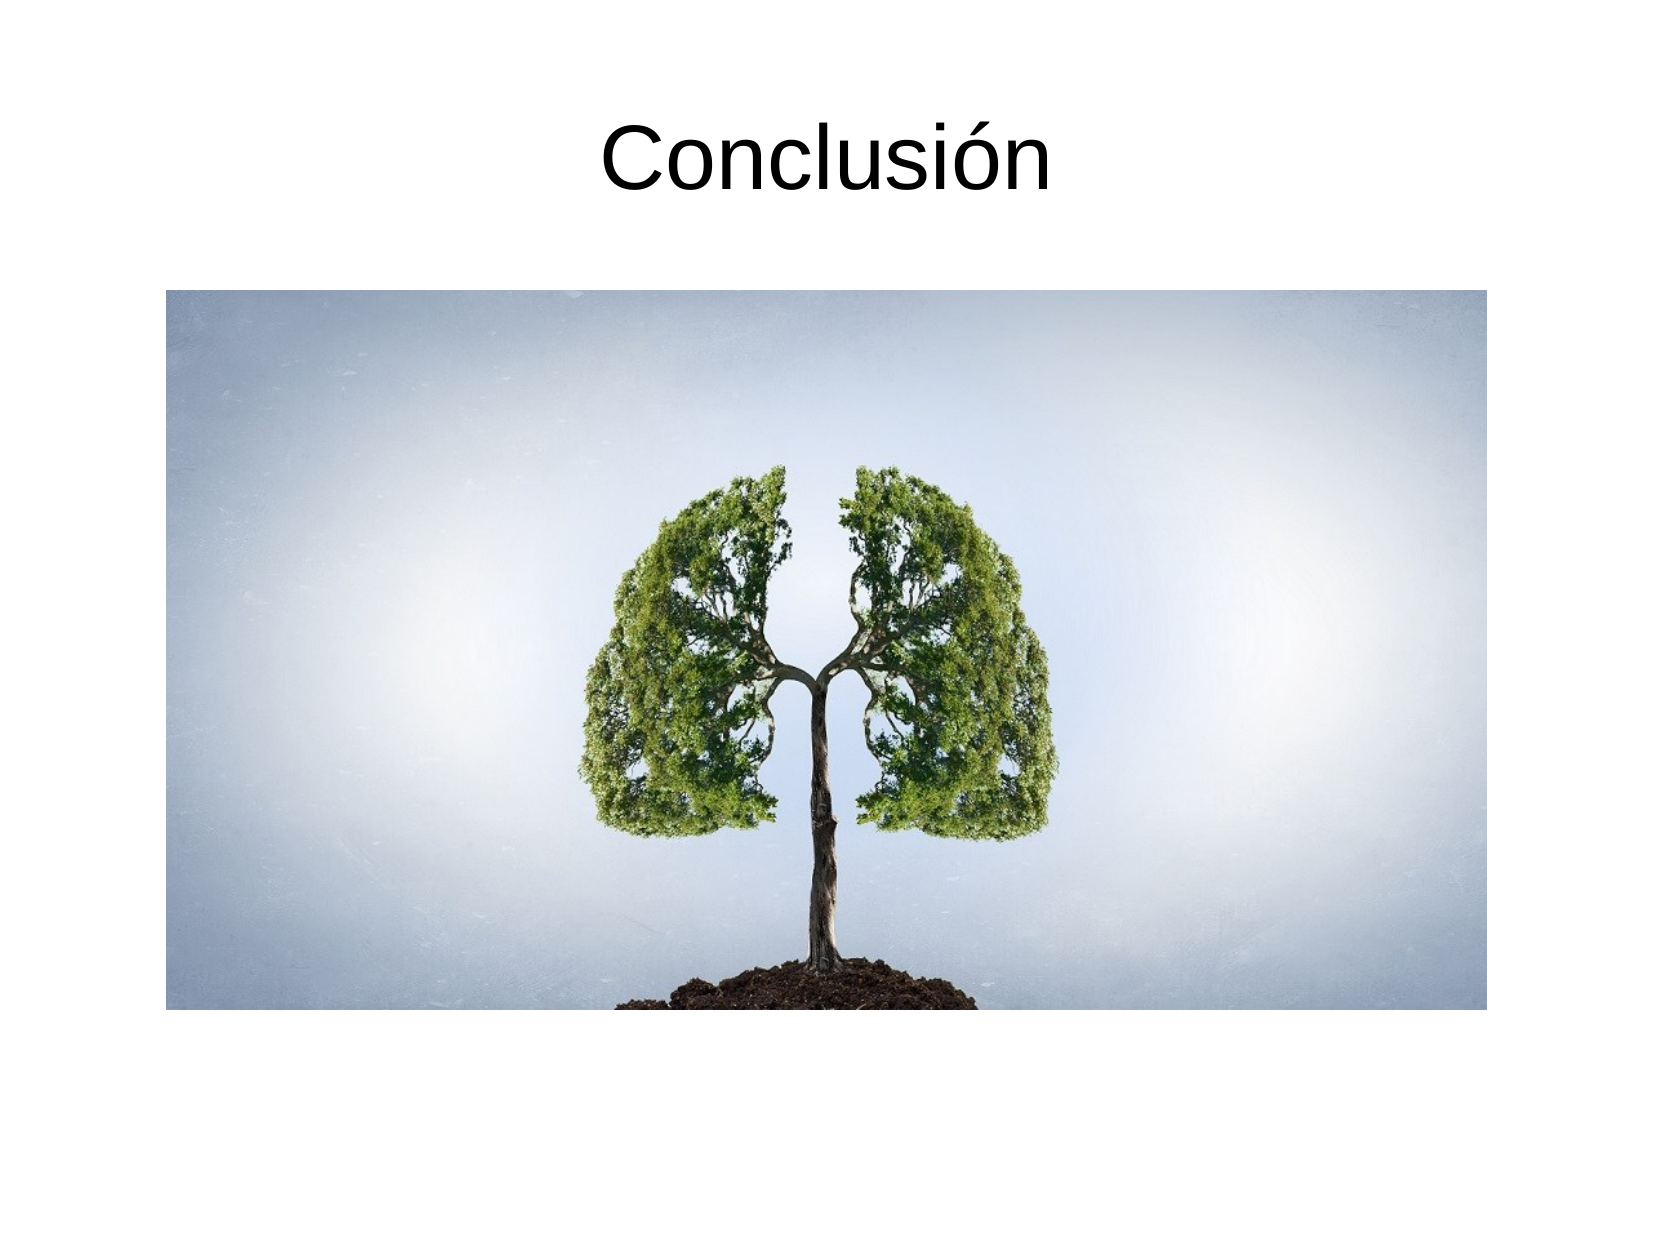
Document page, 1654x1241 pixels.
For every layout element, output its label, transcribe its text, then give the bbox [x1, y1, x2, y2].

title Conclusión [82, 49, 1571, 257]
picture [166, 290, 1487, 1010]
